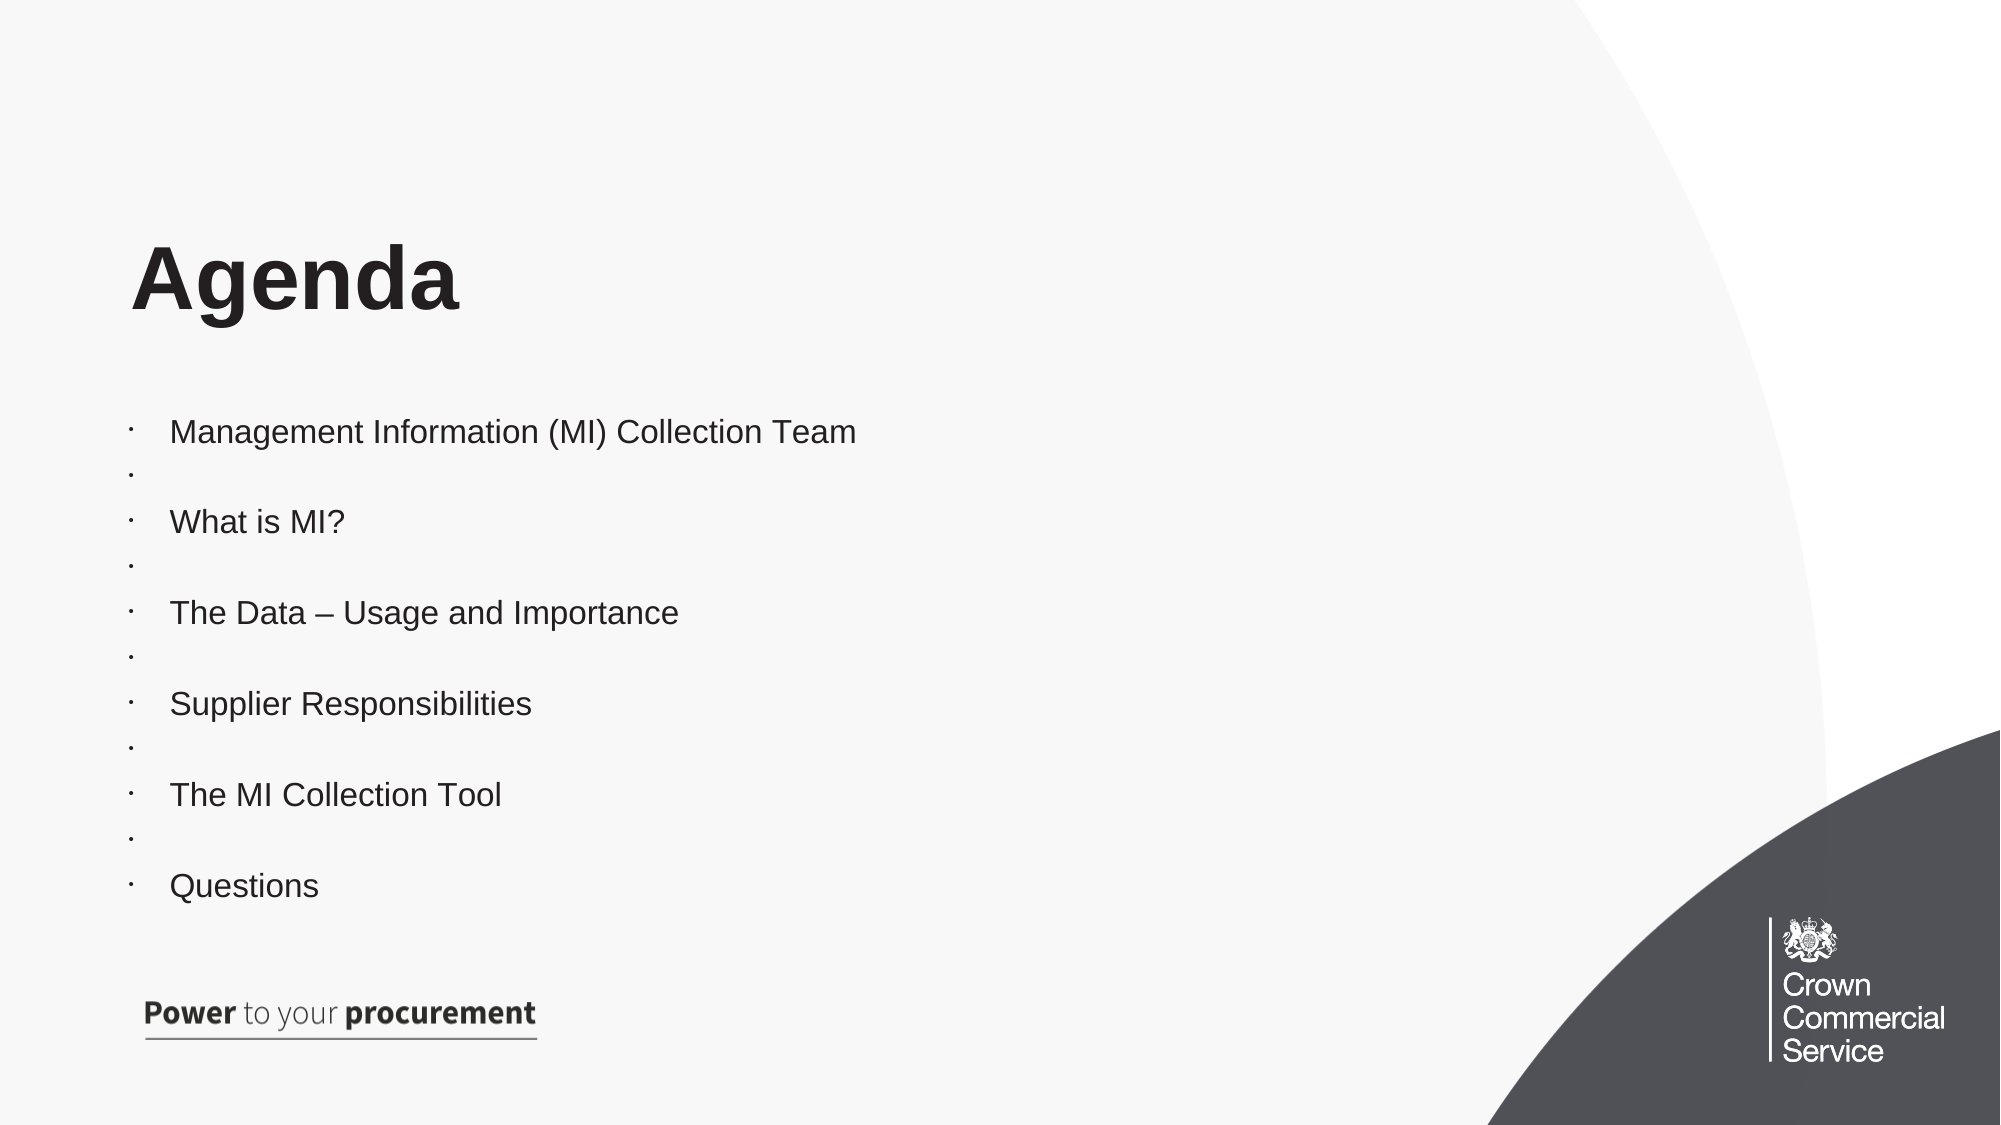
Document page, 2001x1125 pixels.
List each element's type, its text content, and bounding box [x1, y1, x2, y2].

subtitle Management Information (MI) Collection Team What is MI? The Data – Usage and Importance Supplier Responsibilities The MI Collection Tool Questions [128, 404, 1465, 1084]
title Agenda [128, 219, 1922, 358]
picture [1769, 917, 1944, 1063]
